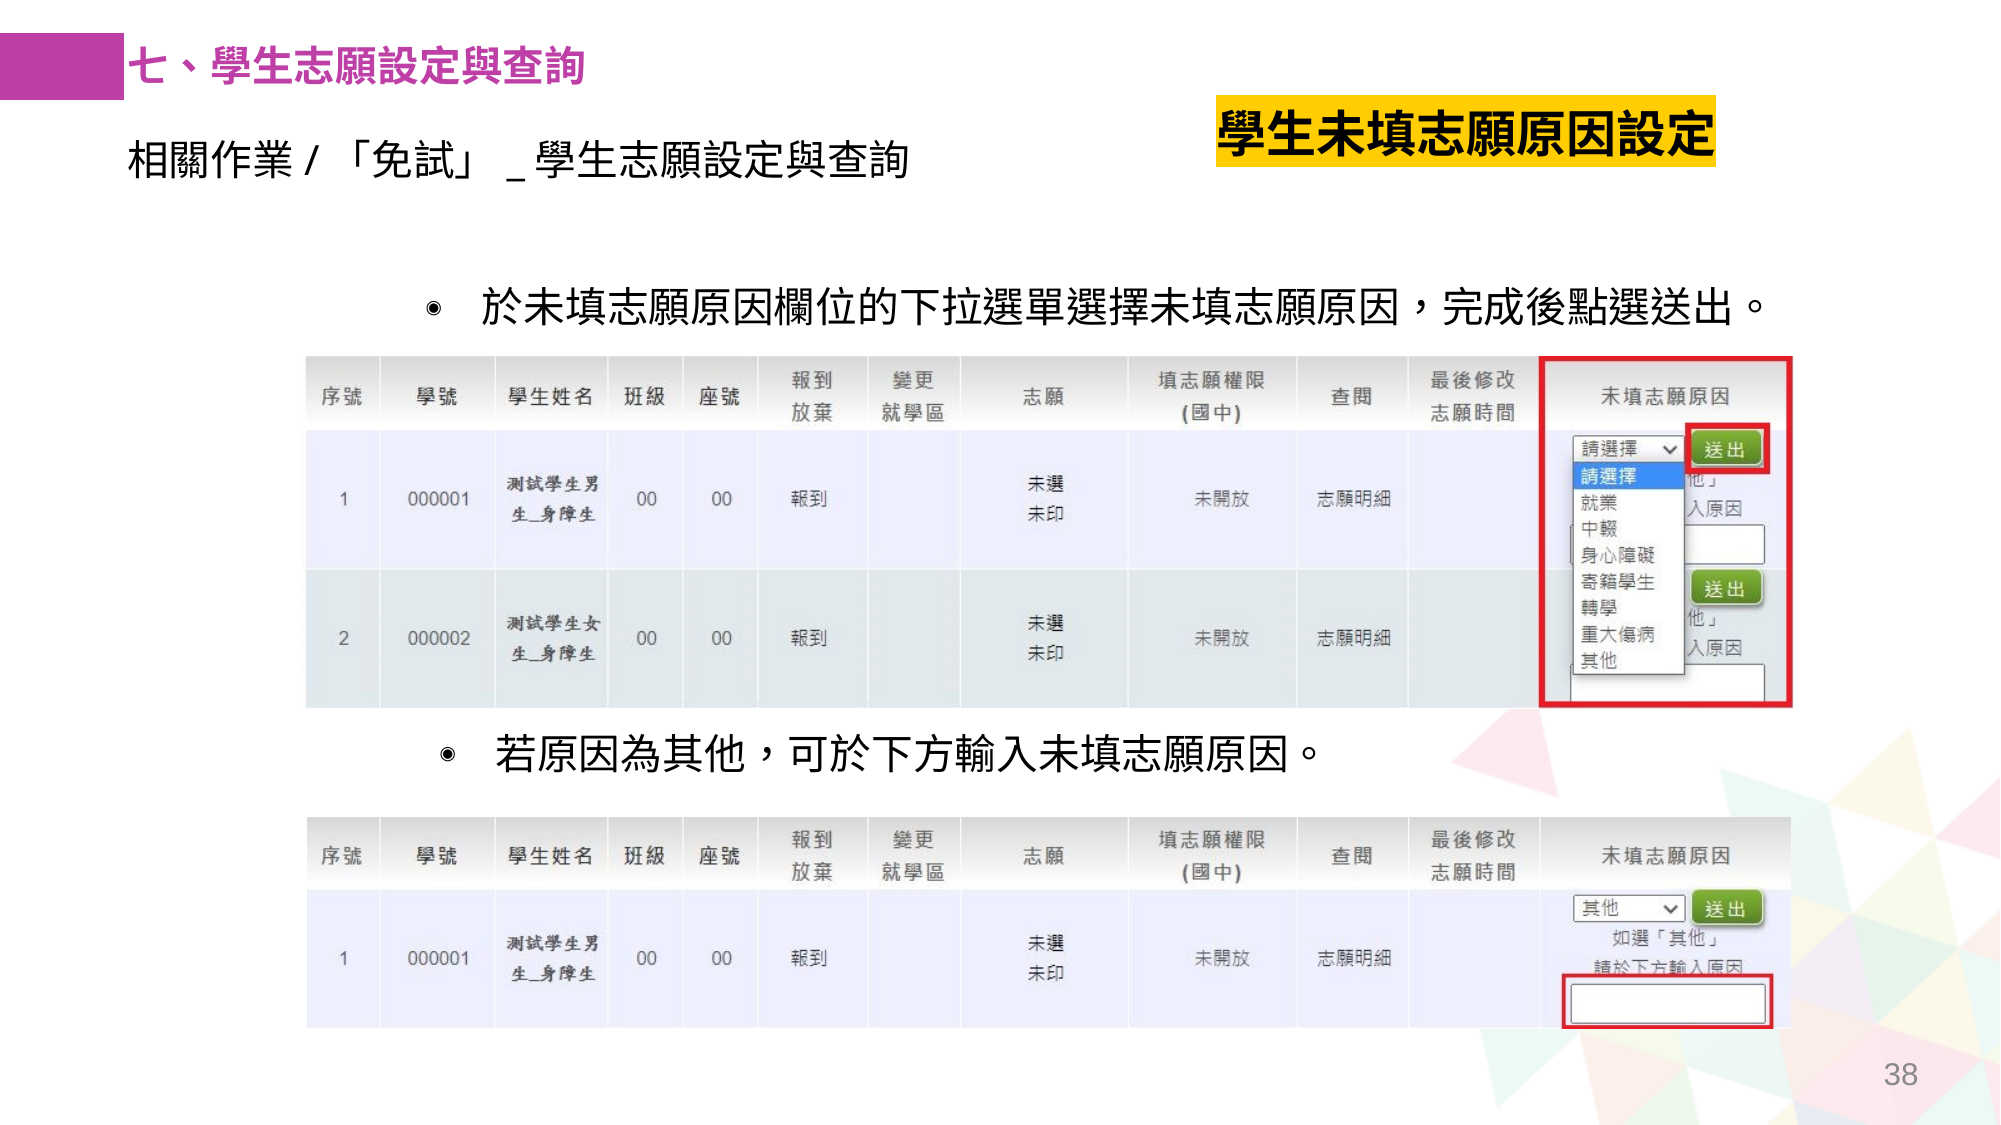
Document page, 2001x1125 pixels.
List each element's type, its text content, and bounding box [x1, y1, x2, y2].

text_box 學生未填志願原因設定 [1191, 87, 1742, 178]
list 若原因為其他，可於下方輸入未填志願原因。 [386, 718, 1655, 808]
text_box 38 [1868, 1038, 1989, 1125]
text_box [0, 33, 124, 100]
text_box 七、學生志願設定與查詢 [112, 32, 673, 98]
picture [307, 817, 1791, 1029]
list 於未填志願原因欄位的下拉選單選擇未填志願原因，完成後點選送出。 [373, 271, 1869, 361]
text_box 相關作業/「免試」_學生志願設定與查詢 [112, 126, 895, 192]
picture [301, 356, 1794, 709]
